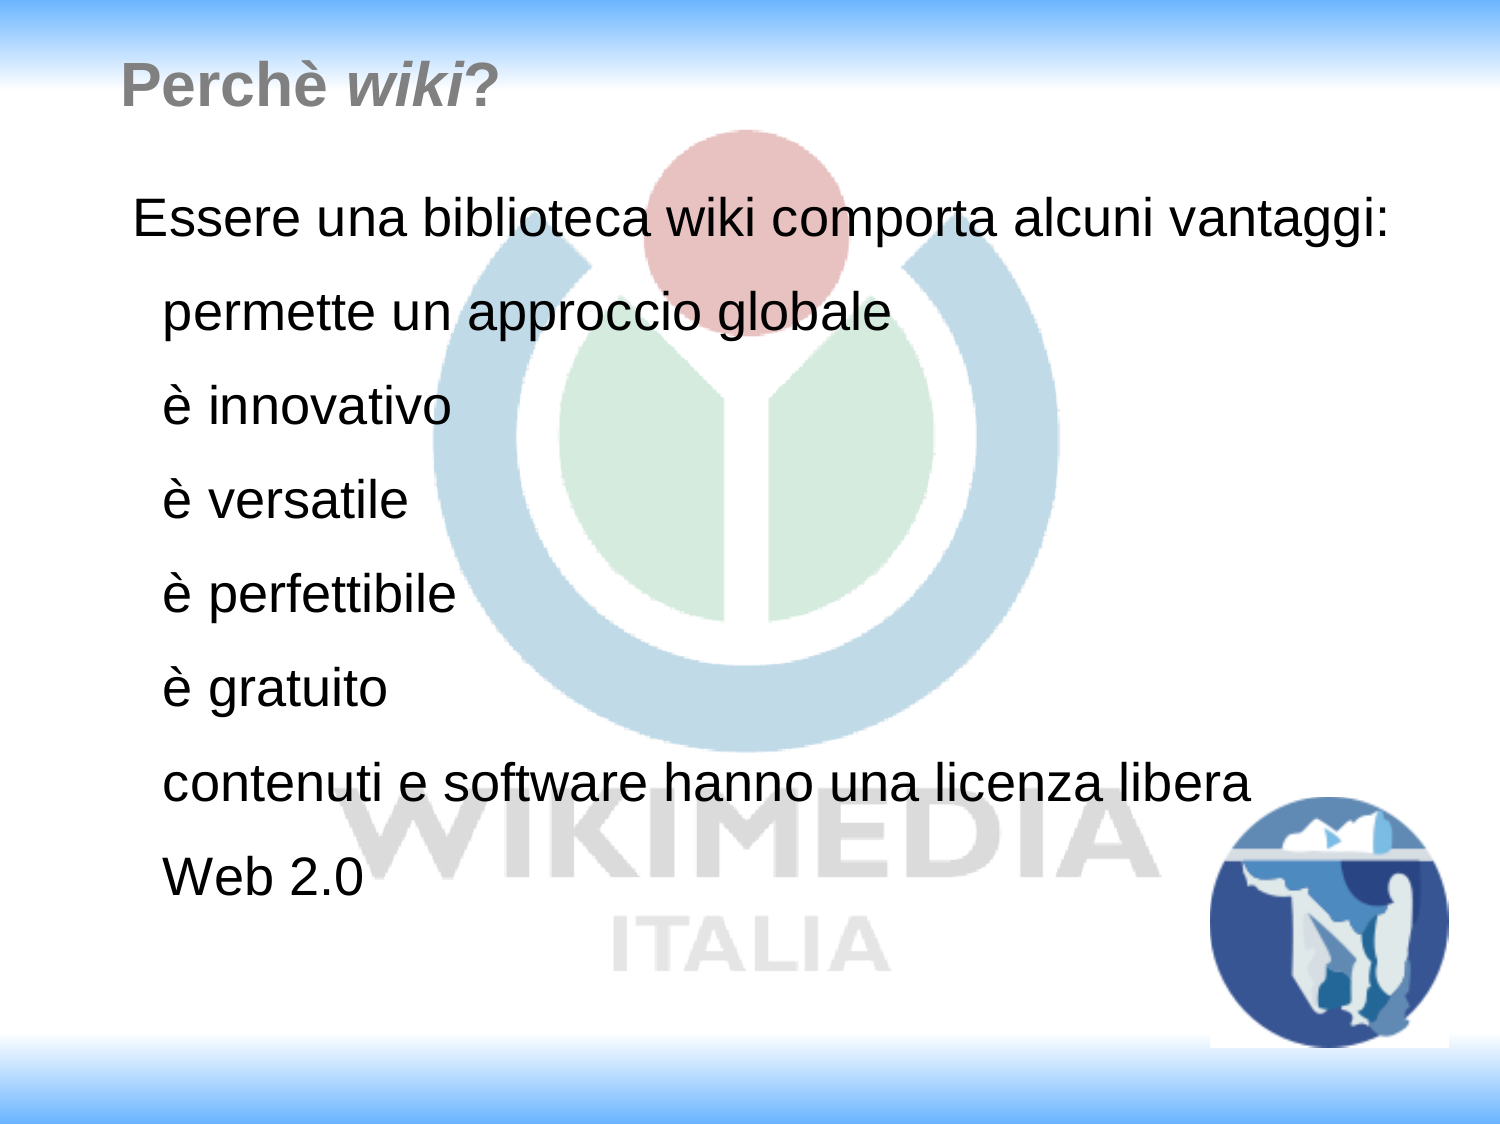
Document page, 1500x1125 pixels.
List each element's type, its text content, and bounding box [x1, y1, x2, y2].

picture [75, 91, 1449, 1048]
text_box Essere una biblioteca wiki comporta alcuni vantaggi: permette un approccio globale è innovativo è versatile è perfettibile è gratuito contenuti e software hanno una licenza libera Web 2.0 [118, 177, 1418, 912]
text_box [0, 1033, 1500, 1124]
text_box [0, 0, 1500, 91]
text_box Perchè wiki? [120, 50, 1479, 120]
